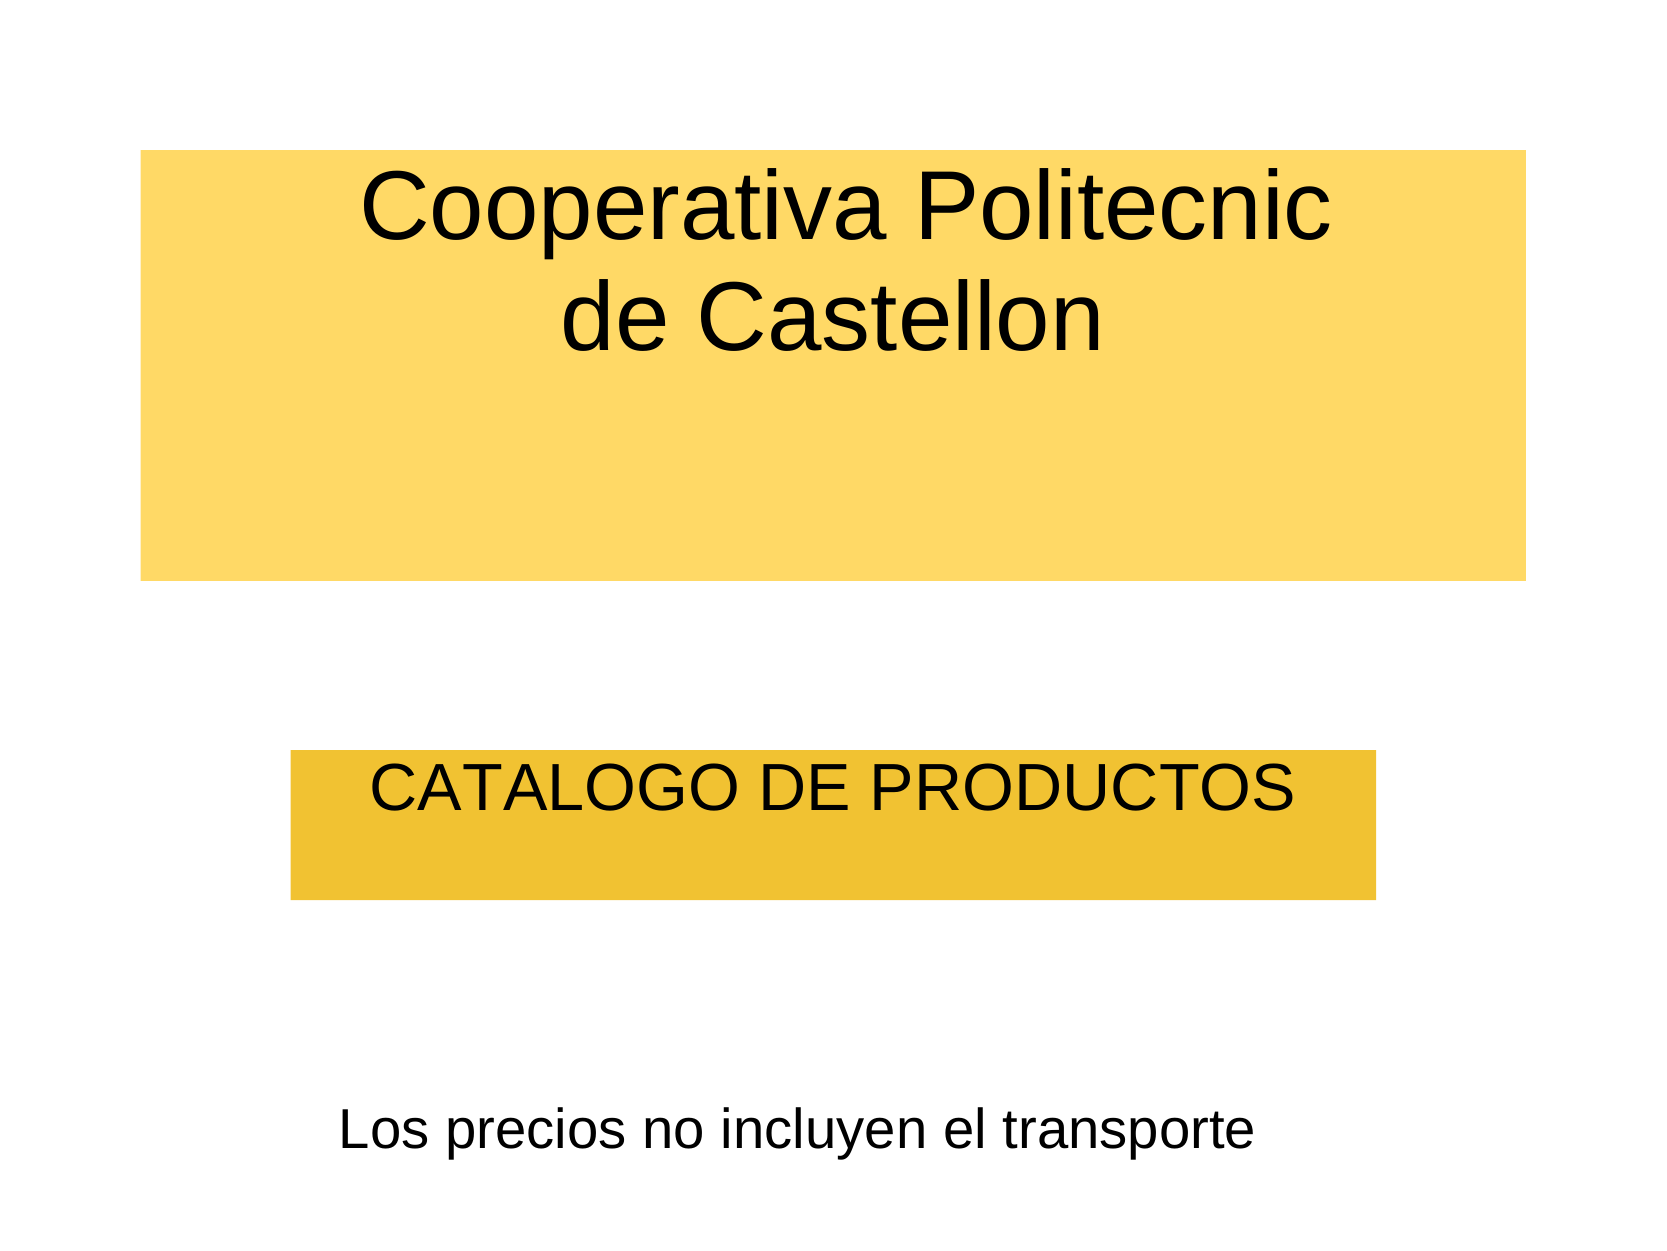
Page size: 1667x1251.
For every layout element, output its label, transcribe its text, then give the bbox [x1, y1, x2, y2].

text_box Los precios no incluyen el transporte [338, 1097, 1341, 1162]
subtitle CATALOGO DE PRODUCTOS [290, 750, 1377, 901]
title Cooperativa Politecnic de Castellon [140, 150, 1526, 581]
